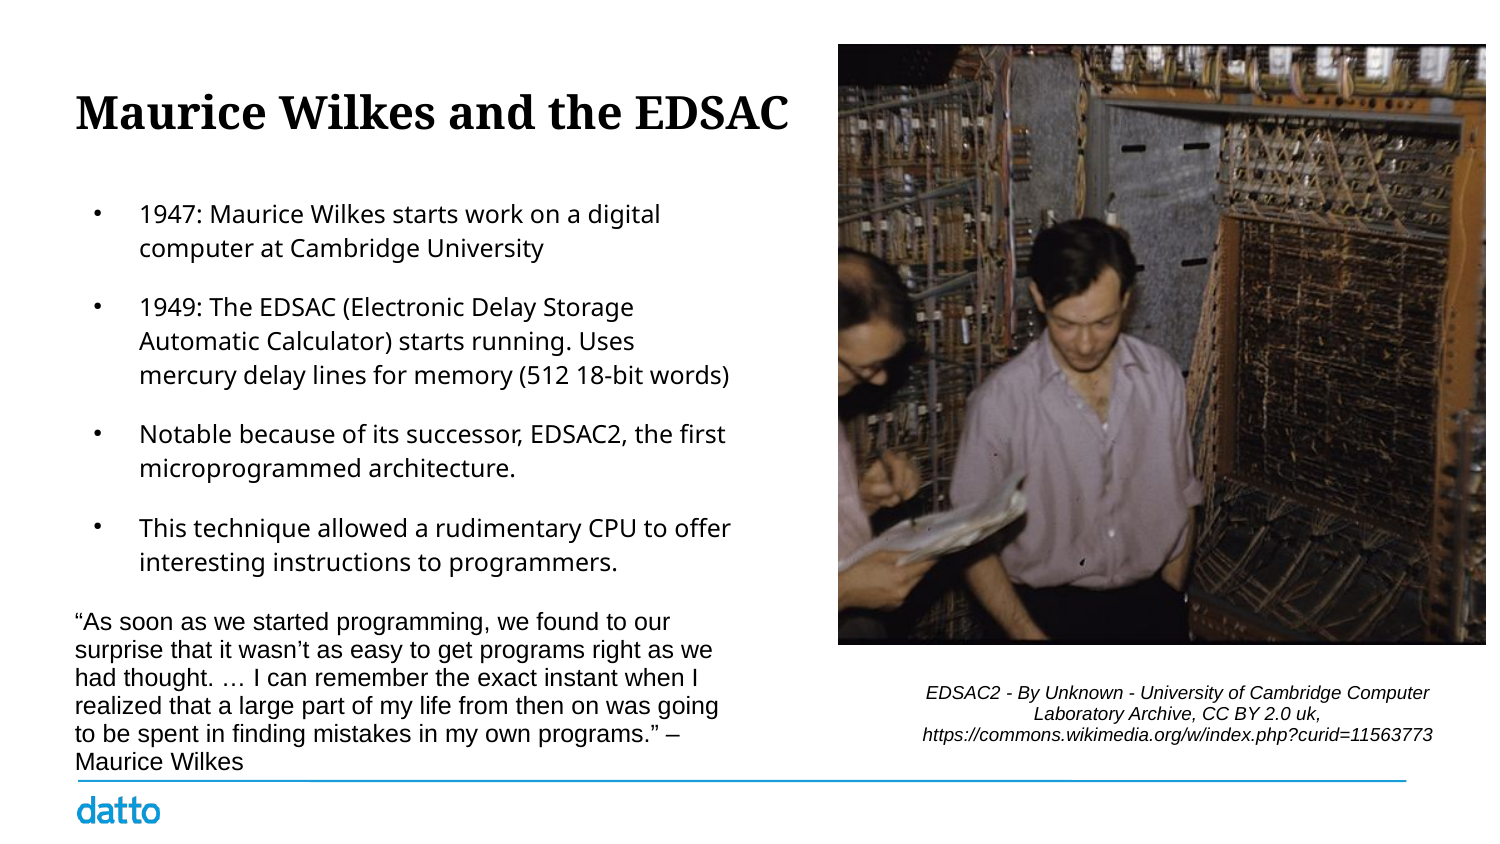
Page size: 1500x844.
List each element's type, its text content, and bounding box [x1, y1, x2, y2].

picture [136, 796, 160, 824]
list 1947: Maurice Wilkes starts work on a digital computer at Cambridge University 1949: The EDSAC (Electronic Delay Storage Automatic Calculator) starts running. Uses mercury delay lines for memory (512 18-bit words) Notable because of its successor, EDSAC2, the first microprogrammed architecture. This technique allowed a rudimentary CPU to offer interesting instructions to programmers. [78, 197, 736, 586]
picture [95, 796, 133, 824]
picture [838, 44, 1486, 645]
title Maurice Wilkes and the EDSAC [75, 51, 838, 172]
picture [146, 808, 156, 819]
text_box EDSAC2 - By Unknown - University of Cambridge Computer Laboratory Archive, CC BY 2.0 uk, https://commons.wikimedia.org/w/index.php?curid=11563773 [885, 675, 1471, 762]
picture [82, 808, 91, 819]
picture [77, 796, 91, 808]
text_box “As soon as we started programming, we found to our surprise that it wasn’t as easy to get programs right as we had thought. … I can remember the exact instant when I realized that a large part of my life from then on was going to be spent in finding mistakes in my own programs.” – Maurice Wilkes [60, 600, 751, 796]
picture [122, 808, 133, 824]
